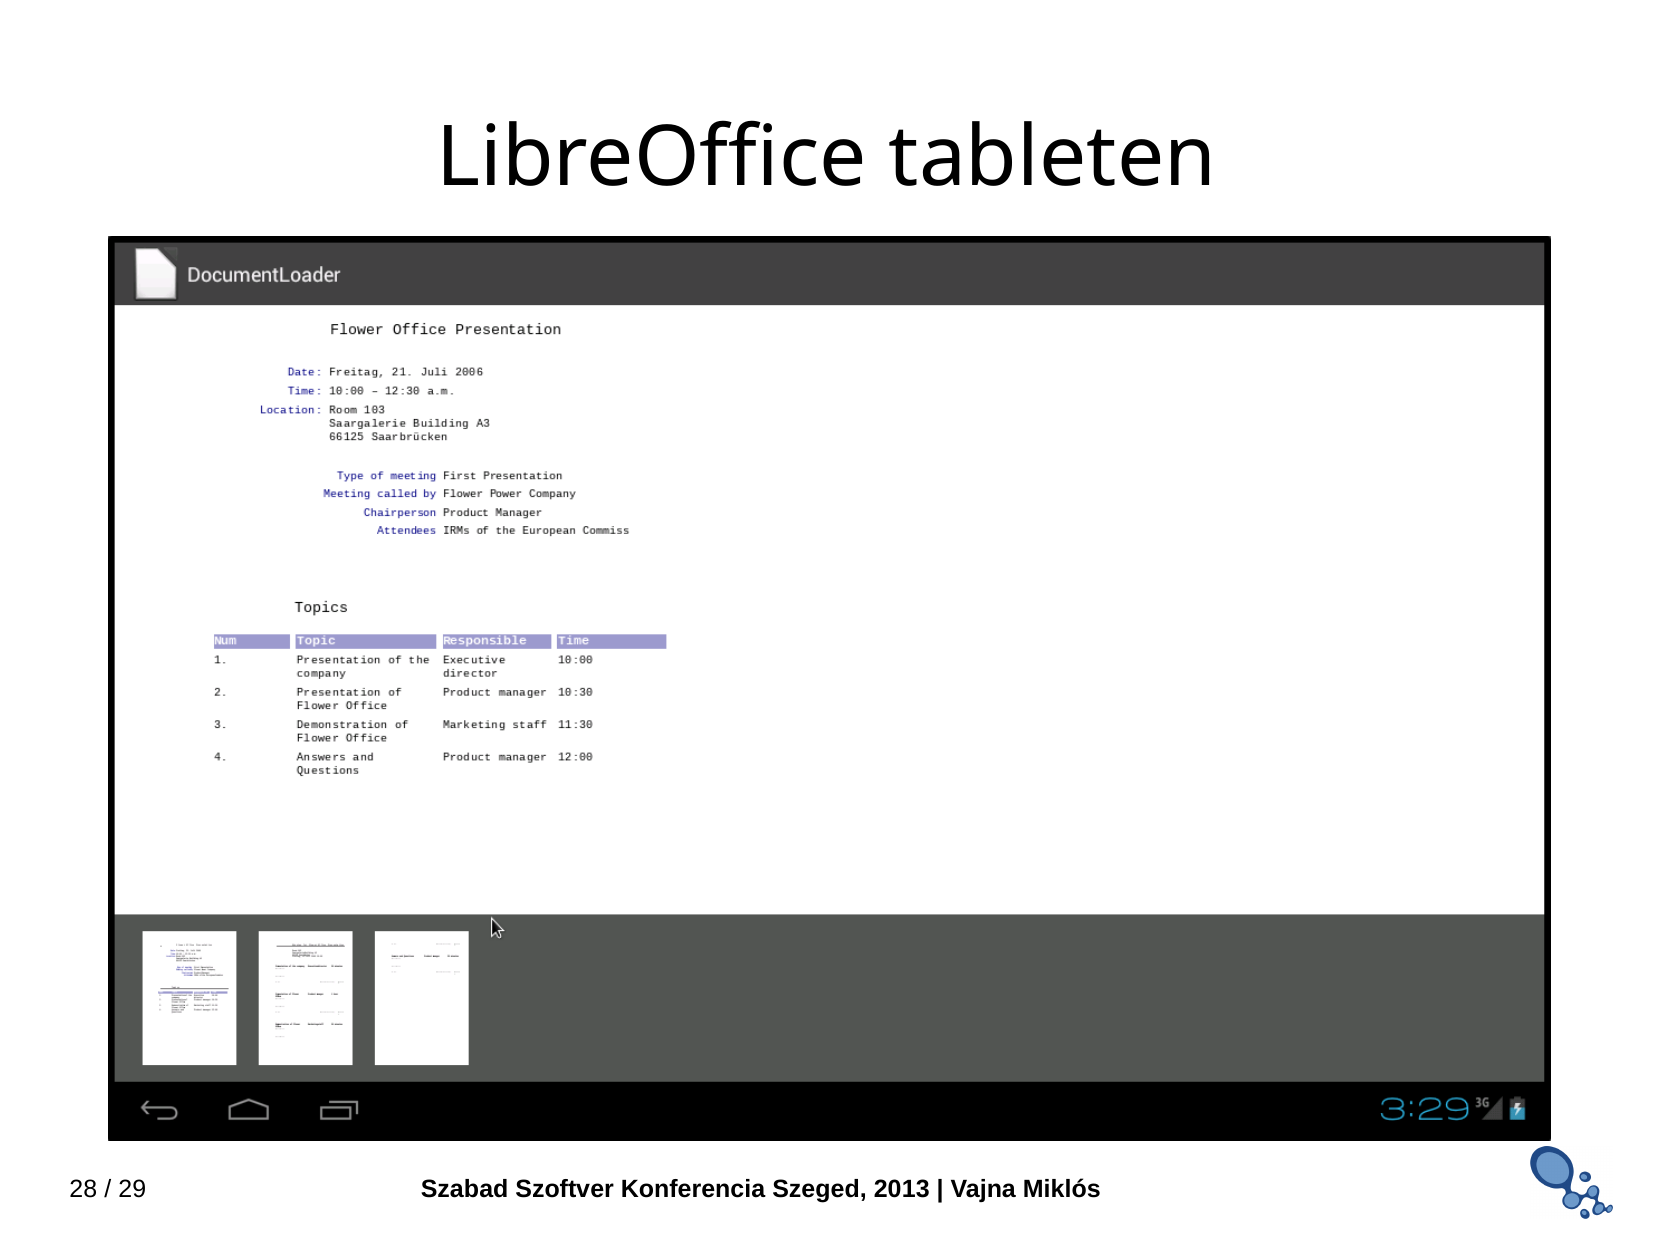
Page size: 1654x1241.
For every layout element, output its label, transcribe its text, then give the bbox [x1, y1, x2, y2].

picture [1530, 1146, 1613, 1219]
picture [108, 236, 1551, 1142]
title LibreOffice tableten [82, 49, 1571, 257]
